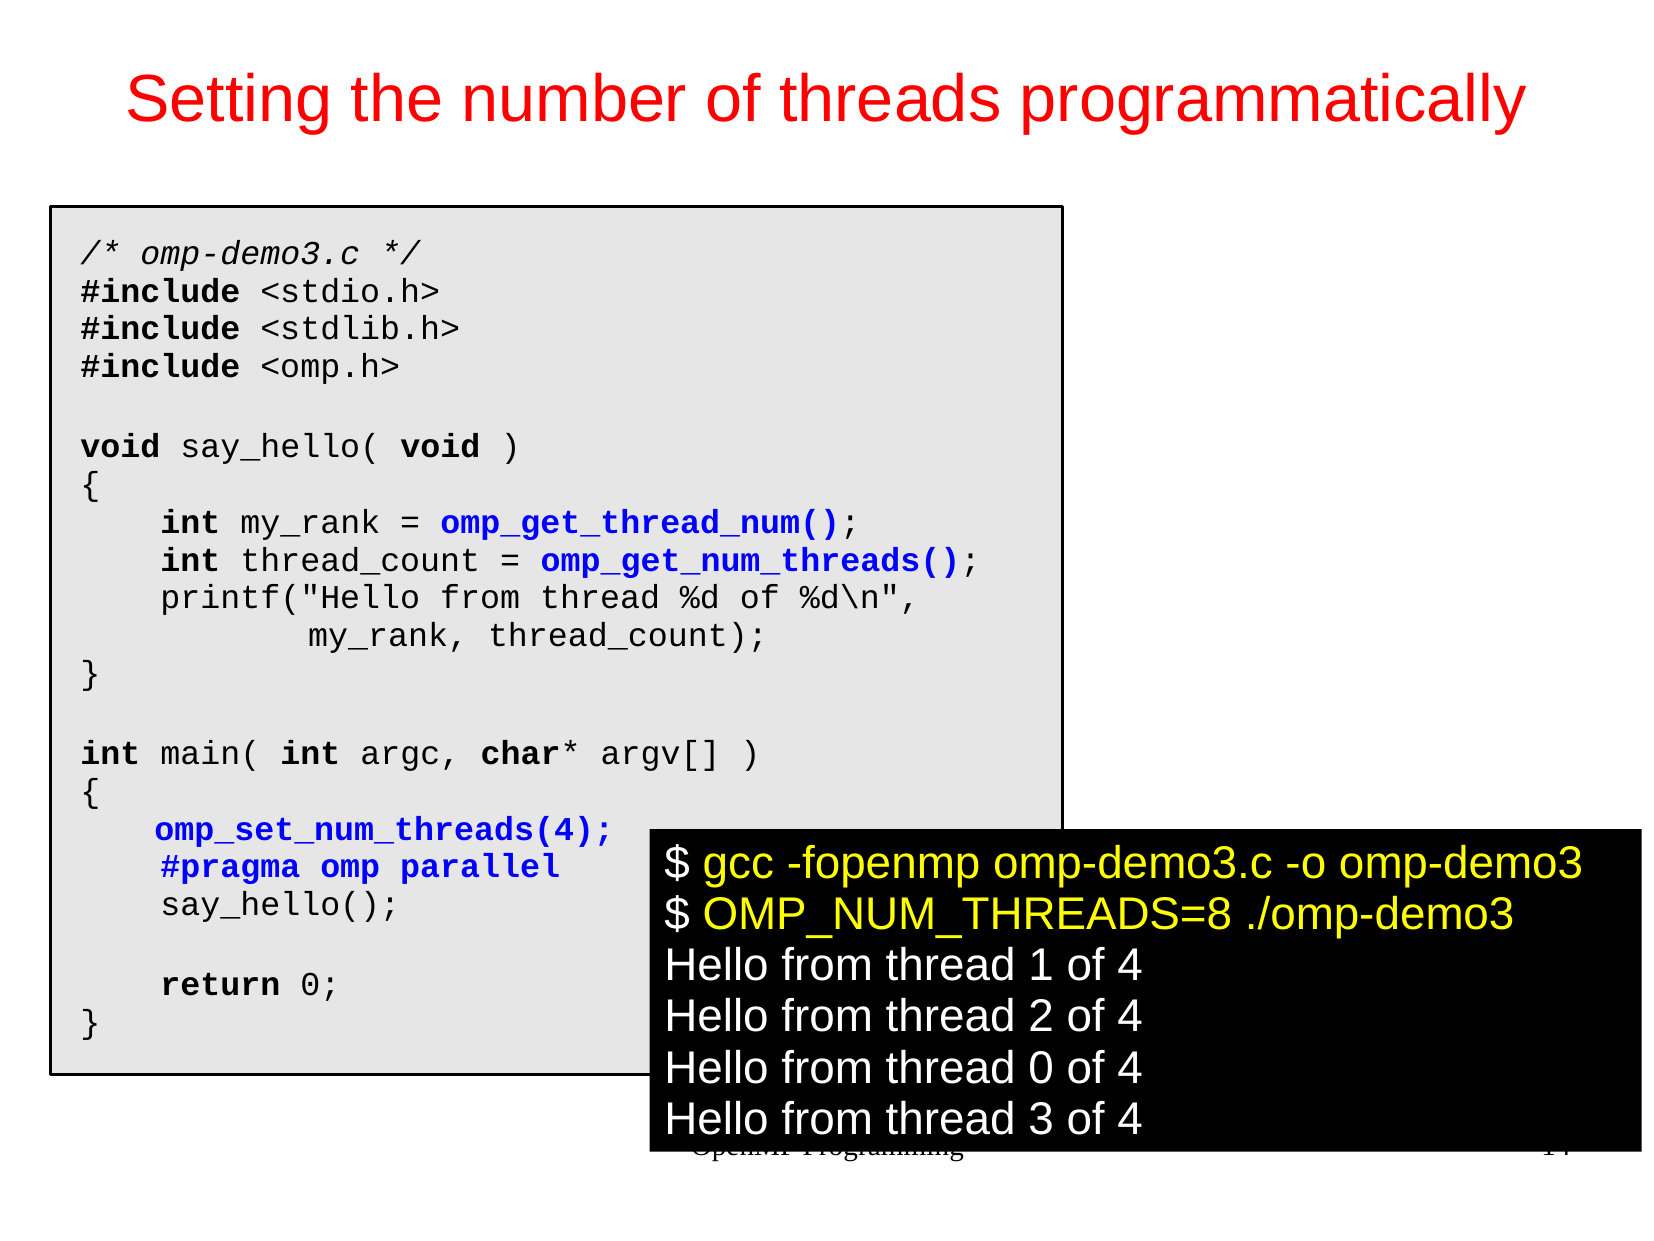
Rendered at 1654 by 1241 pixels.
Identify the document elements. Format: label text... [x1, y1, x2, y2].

title Setting the number of threads programmatically [82, 49, 1571, 148]
text_box $ gcc -fopenmp omp-demo3.c -o omp-demo3 $ OMP_NUM_THREADS=8 ./omp-demo3 Hello from thread 1 of 4 Hello from thread 2 of 4 Hello from thread 0 of 4 Hello from thread 3 of 4 [649, 829, 1642, 1152]
text_box /* omp-demo3.c */ #include <stdio.h> #include <stdlib.h> #include <omp.h> void say_hello( void ) { int my_rank = omp_get_thread_num(); int thread_count = omp_get_num_threads(); printf("Hello from thread %d of %d\n", my_rank, thread_count); } int main( int argc, char* argv[] ) { omp_set_num_threads(4); #pragma omp parallel say_hello(); return 0; } [50, 206, 1063, 1075]
